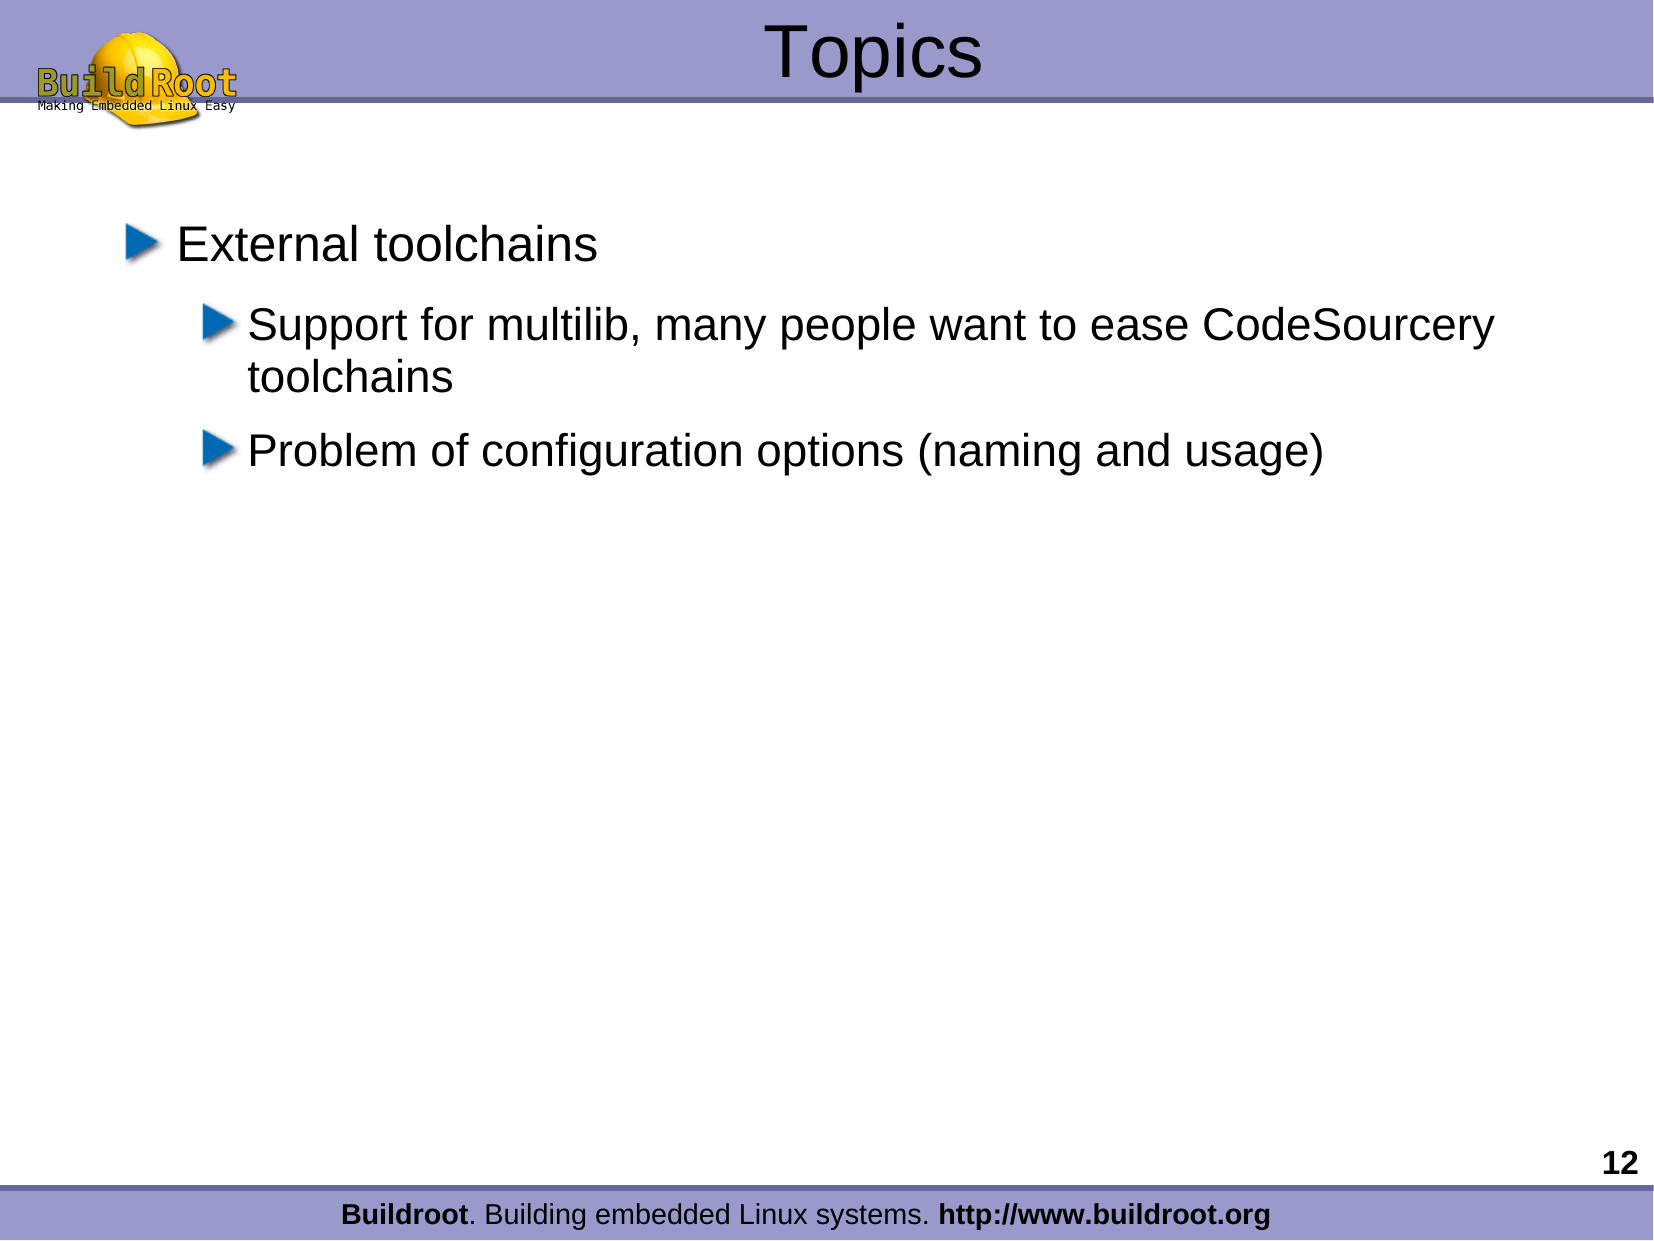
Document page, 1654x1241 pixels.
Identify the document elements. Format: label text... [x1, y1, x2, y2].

title Topics [197, 4, 1551, 98]
picture [18, 17, 261, 140]
list External toolchains Support for multilib, many people want to ease CodeSourcery toolchains Problem of configuration options (naming and usage) [105, 216, 1518, 1066]
